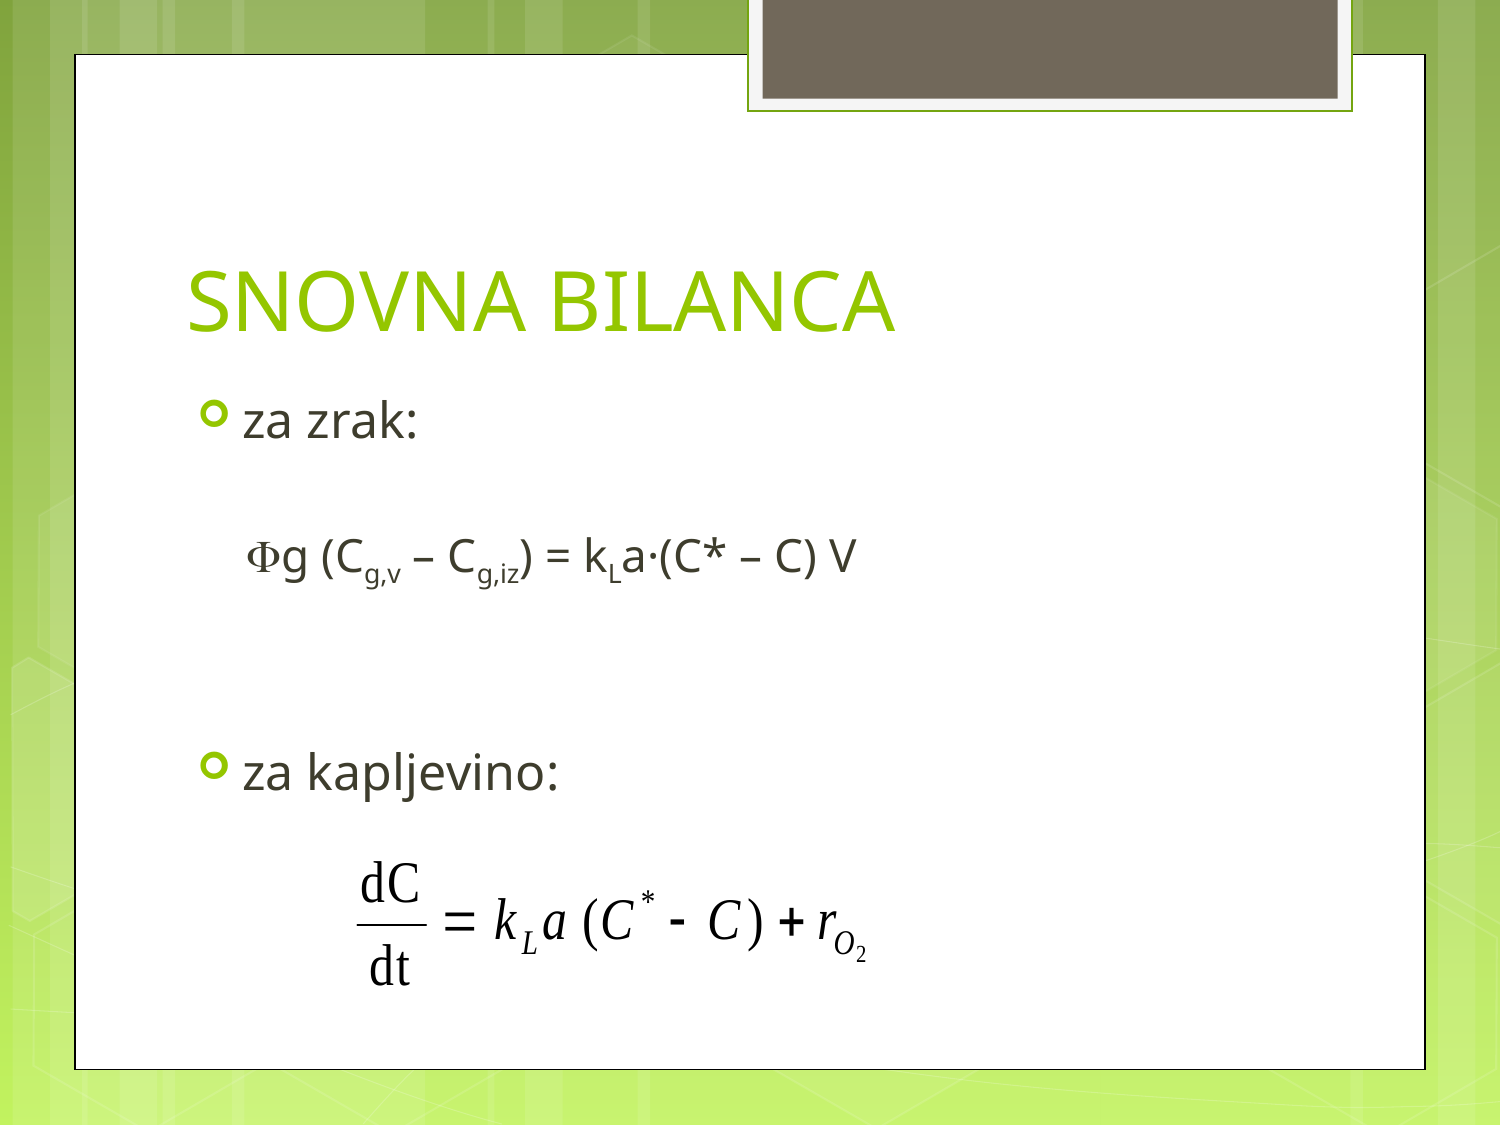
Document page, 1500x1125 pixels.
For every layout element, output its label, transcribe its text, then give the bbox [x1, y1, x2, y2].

chart [348, 846, 880, 996]
list za zrak: g (Cg,v – Cg,iz) = kLa·(C* – C) V za kapljevino: [171, 381, 1283, 957]
title SNOVNA BILANCA [171, 168, 1324, 356]
